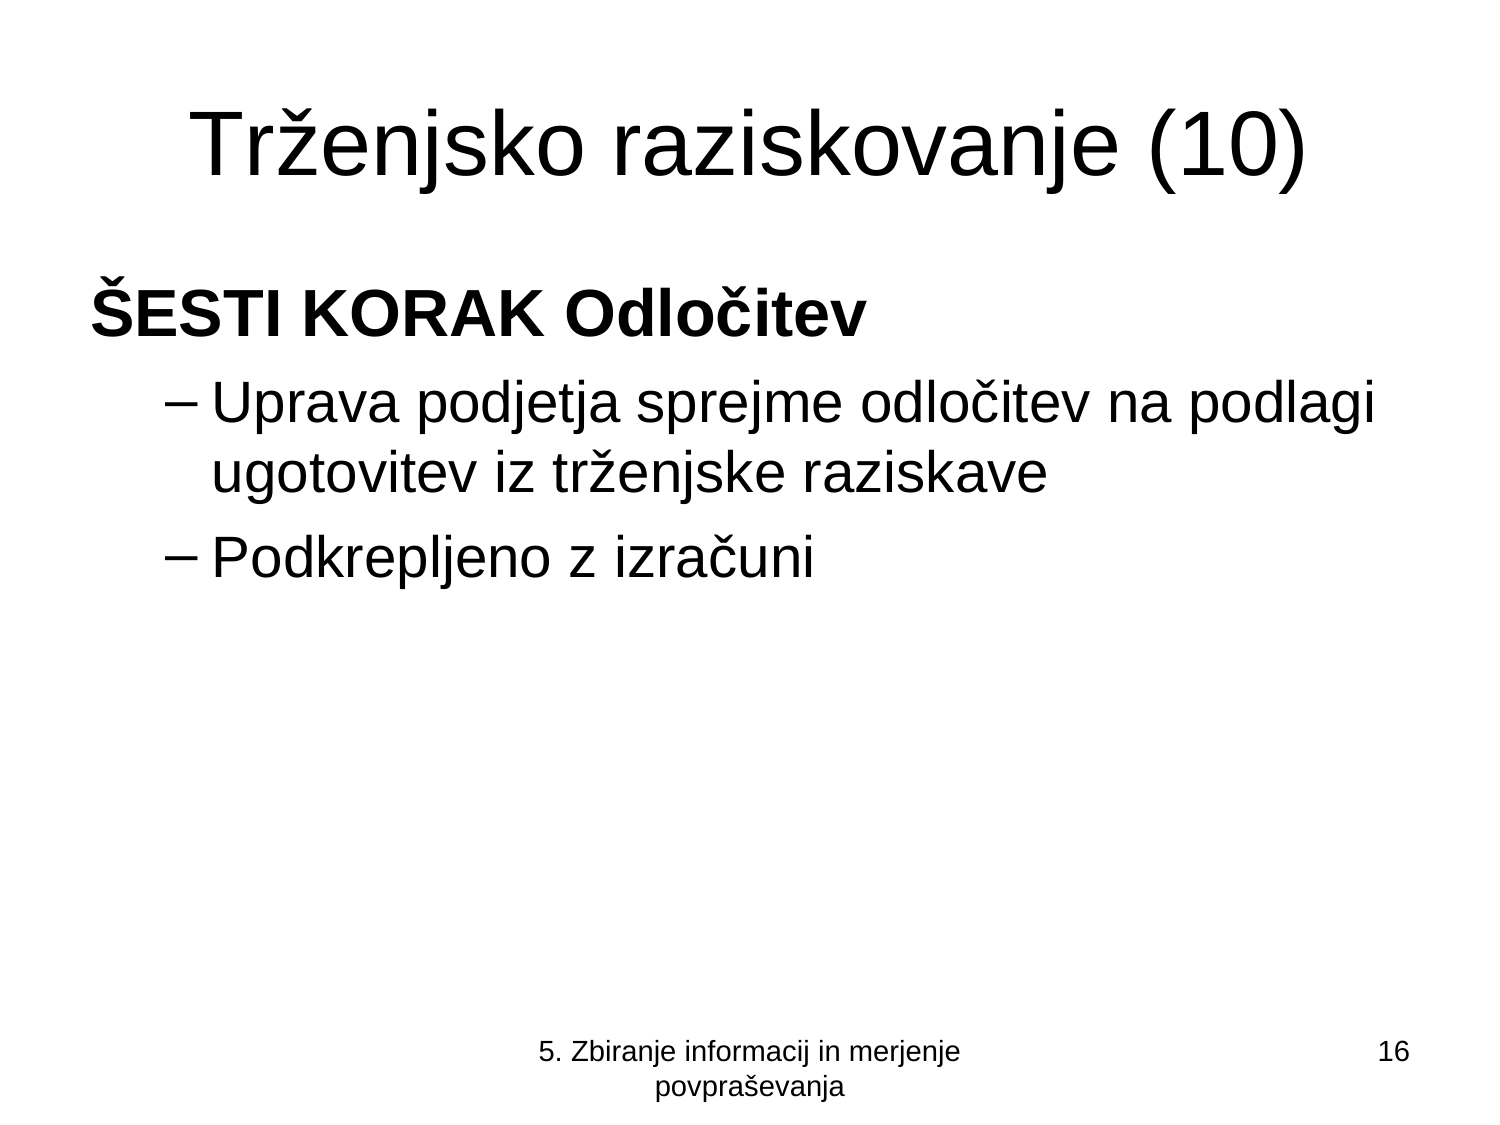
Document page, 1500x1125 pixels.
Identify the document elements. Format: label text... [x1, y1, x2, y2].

text_box <number> [1074, 1024, 1426, 1103]
title Trženjsko raziskovanje (10) [75, 45, 1426, 233]
text_box 5. Zbiranje informacij in merjenje povpraševanja [512, 1024, 988, 1103]
list ŠESTI KORAK Odločitev Uprava podjetja sprejme odločitev na podlagi ugotovitev iz trženjske raziskave Podkrepljeno z izračuni [75, 262, 1426, 1006]
